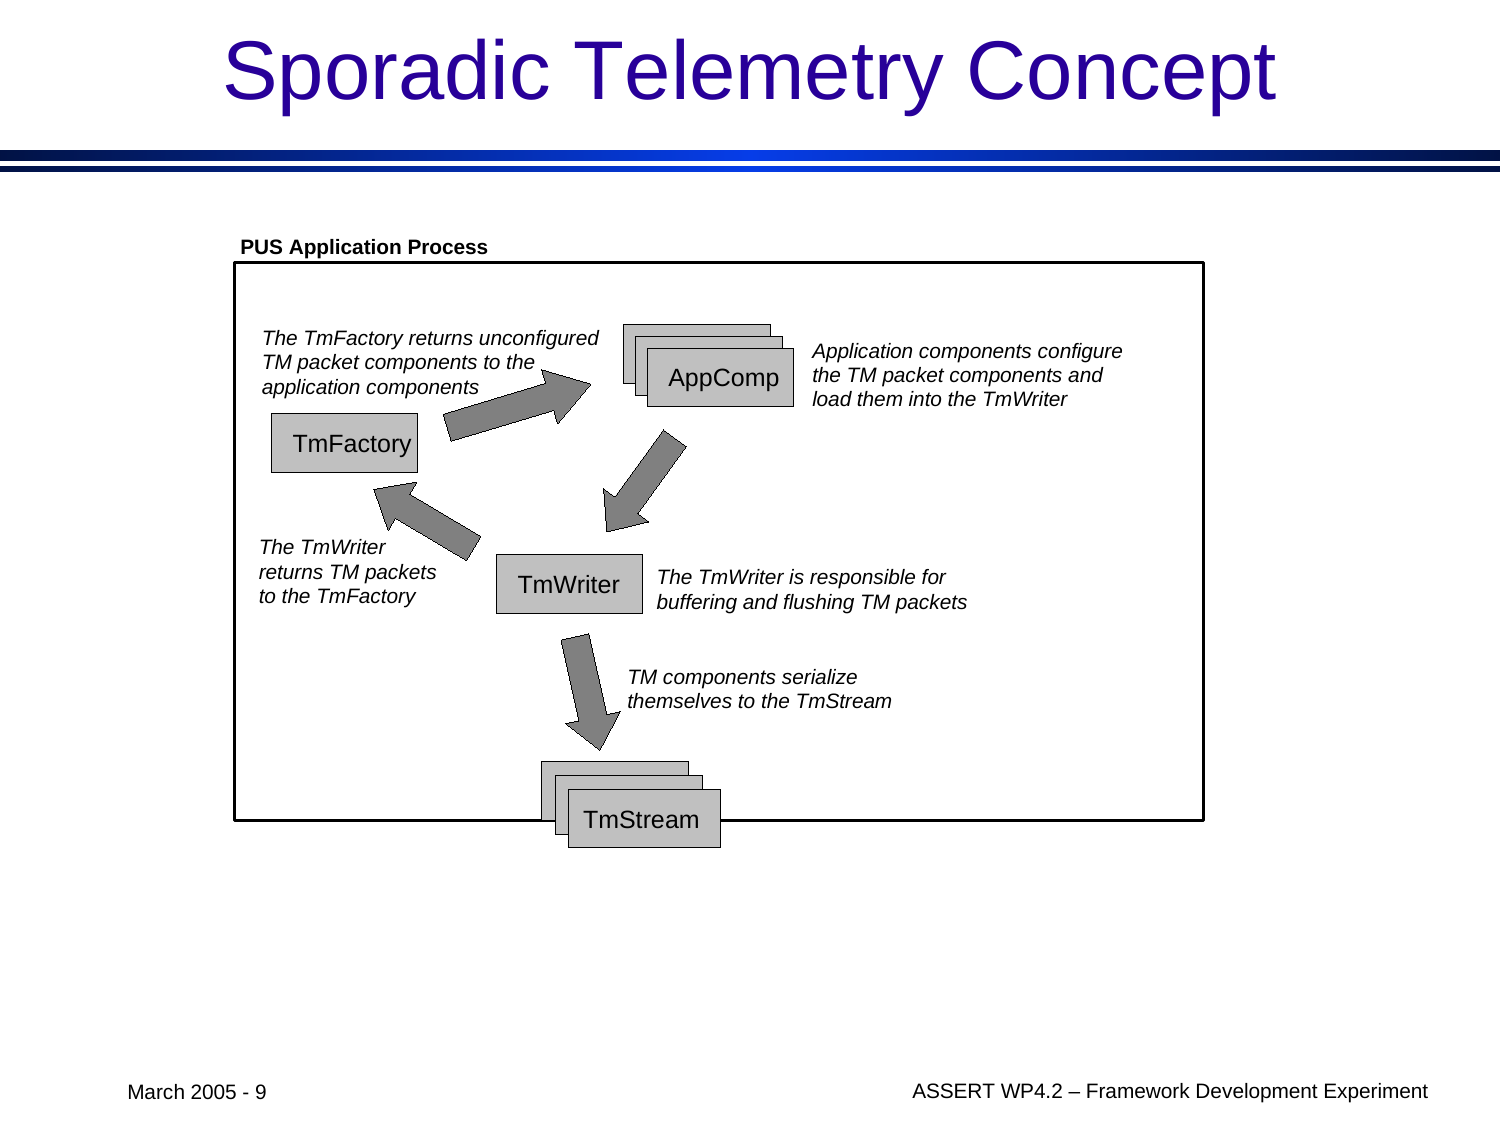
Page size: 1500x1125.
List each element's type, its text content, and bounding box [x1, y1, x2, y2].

text_box [541, 761, 721, 848]
text_box TmStream [583, 803, 701, 833]
text_box The TmWriter returns TM packets to the TmFactory [252, 529, 457, 614]
text_box [443, 404, 575, 442]
text_box The TmWriter is responsible for buffering and flushing TM packets [650, 559, 984, 621]
text_box TM components serialize themselves to the TmStream [621, 658, 899, 727]
text_box TmFactory [292, 428, 413, 457]
text_box PUS Application Process [234, 228, 494, 265]
text_box [603, 429, 687, 532]
text_box AppComp [668, 362, 781, 391]
text_box [496, 554, 643, 614]
text_box Application components configure the TM packet components and load them into the TmWriter [806, 332, 1149, 417]
text_box [373, 482, 481, 561]
text_box TmWriter [517, 569, 650, 598]
text_box [561, 633, 621, 751]
title Sporadic Telemetry Concept [0, 0, 1500, 138]
text_box [271, 413, 418, 473]
text_box The TmFactory returns unconfigured TM packet components to the application components [255, 319, 605, 404]
text_box [623, 324, 794, 407]
